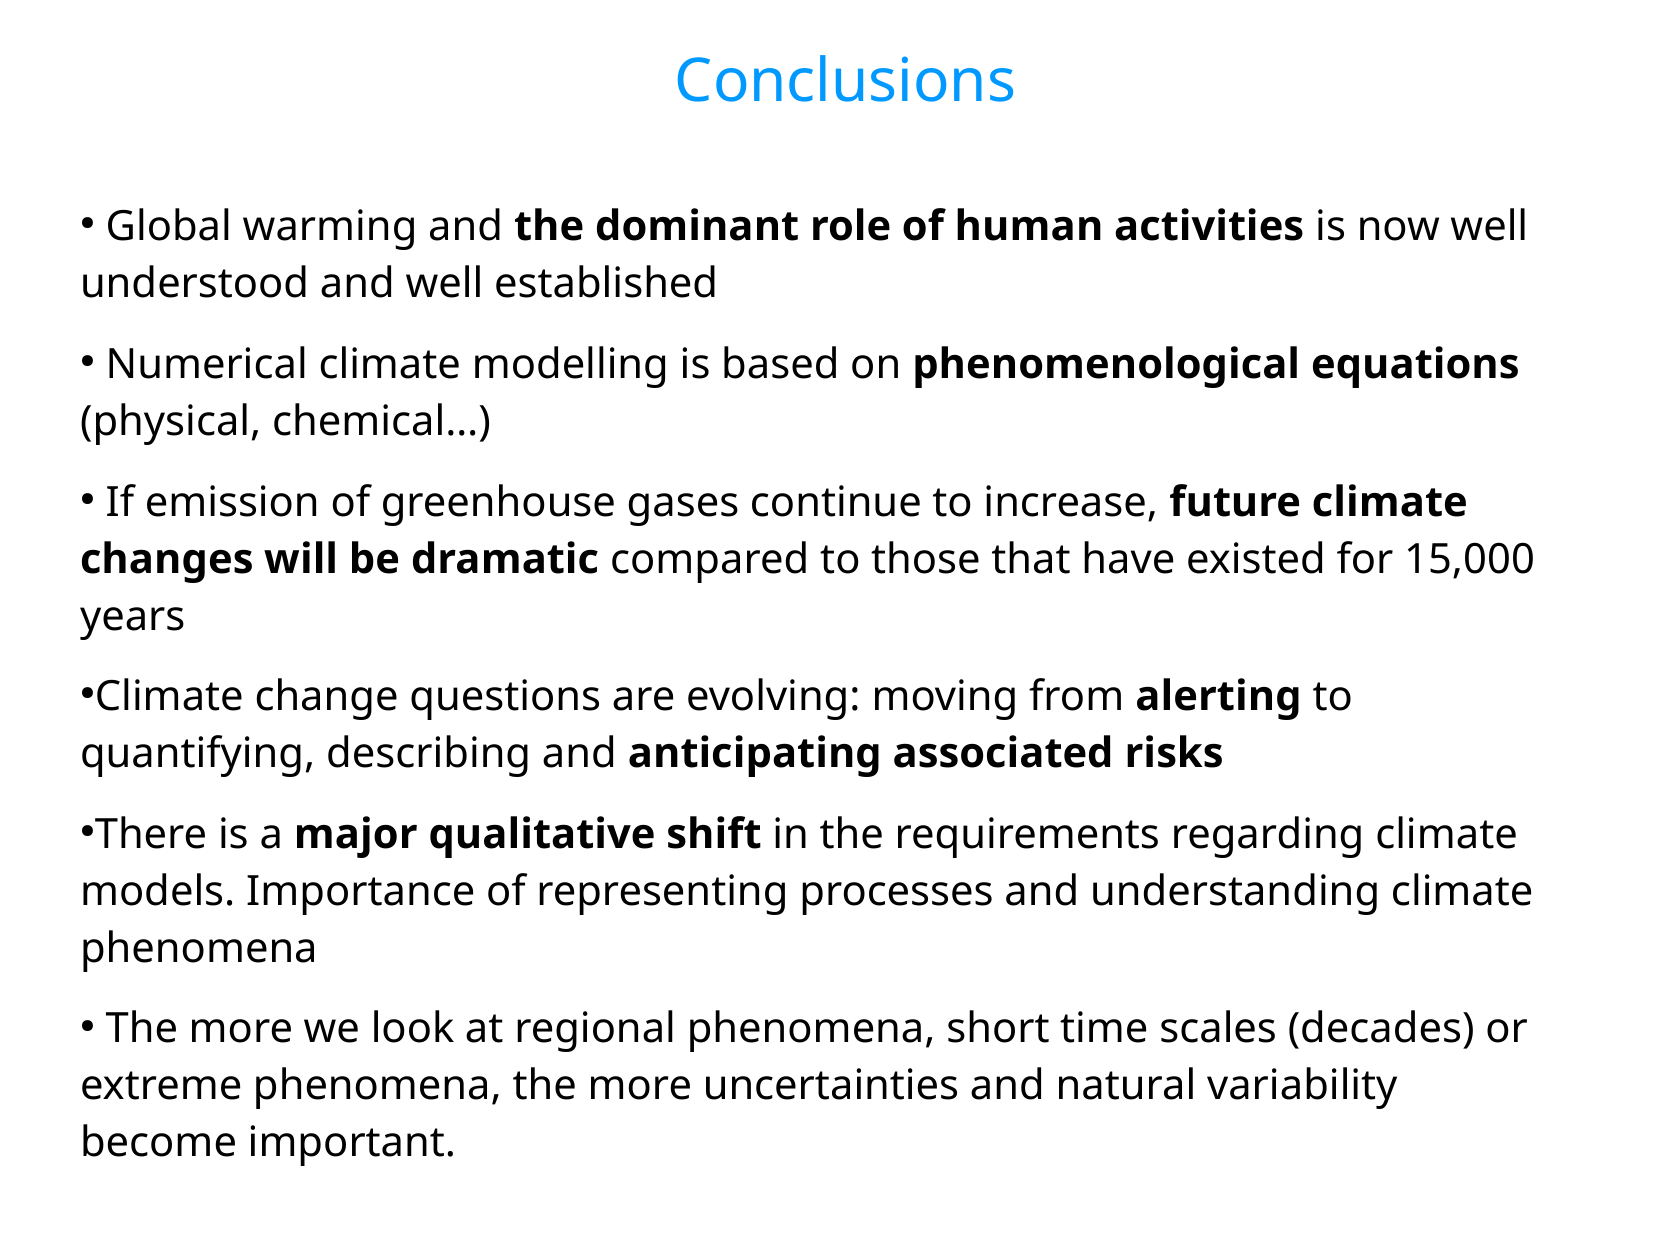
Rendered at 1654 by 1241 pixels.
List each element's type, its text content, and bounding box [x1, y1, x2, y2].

text_box Conclusions [661, 29, 1031, 127]
text_box Global warming and the dominant role of human activities is now well understood and well established Numerical climate modelling is based on phenomenological equations (physical, chemical…) If emission of greenhouse gases continue to increase, future climate changes will be dramatic compared to those that have existed for 15,000 years Climate change questions are evolving: moving from alerting to quantifying, describing and anticipating associated risks There is a major qualitative shift in the requirements regarding climate models. Importance of representing processes and understanding climate phenomena The more we look at regional phenomena, short time scales (decades) or extreme phenomena, the more uncertainties and natural variability become important. [66, 123, 1571, 1117]
